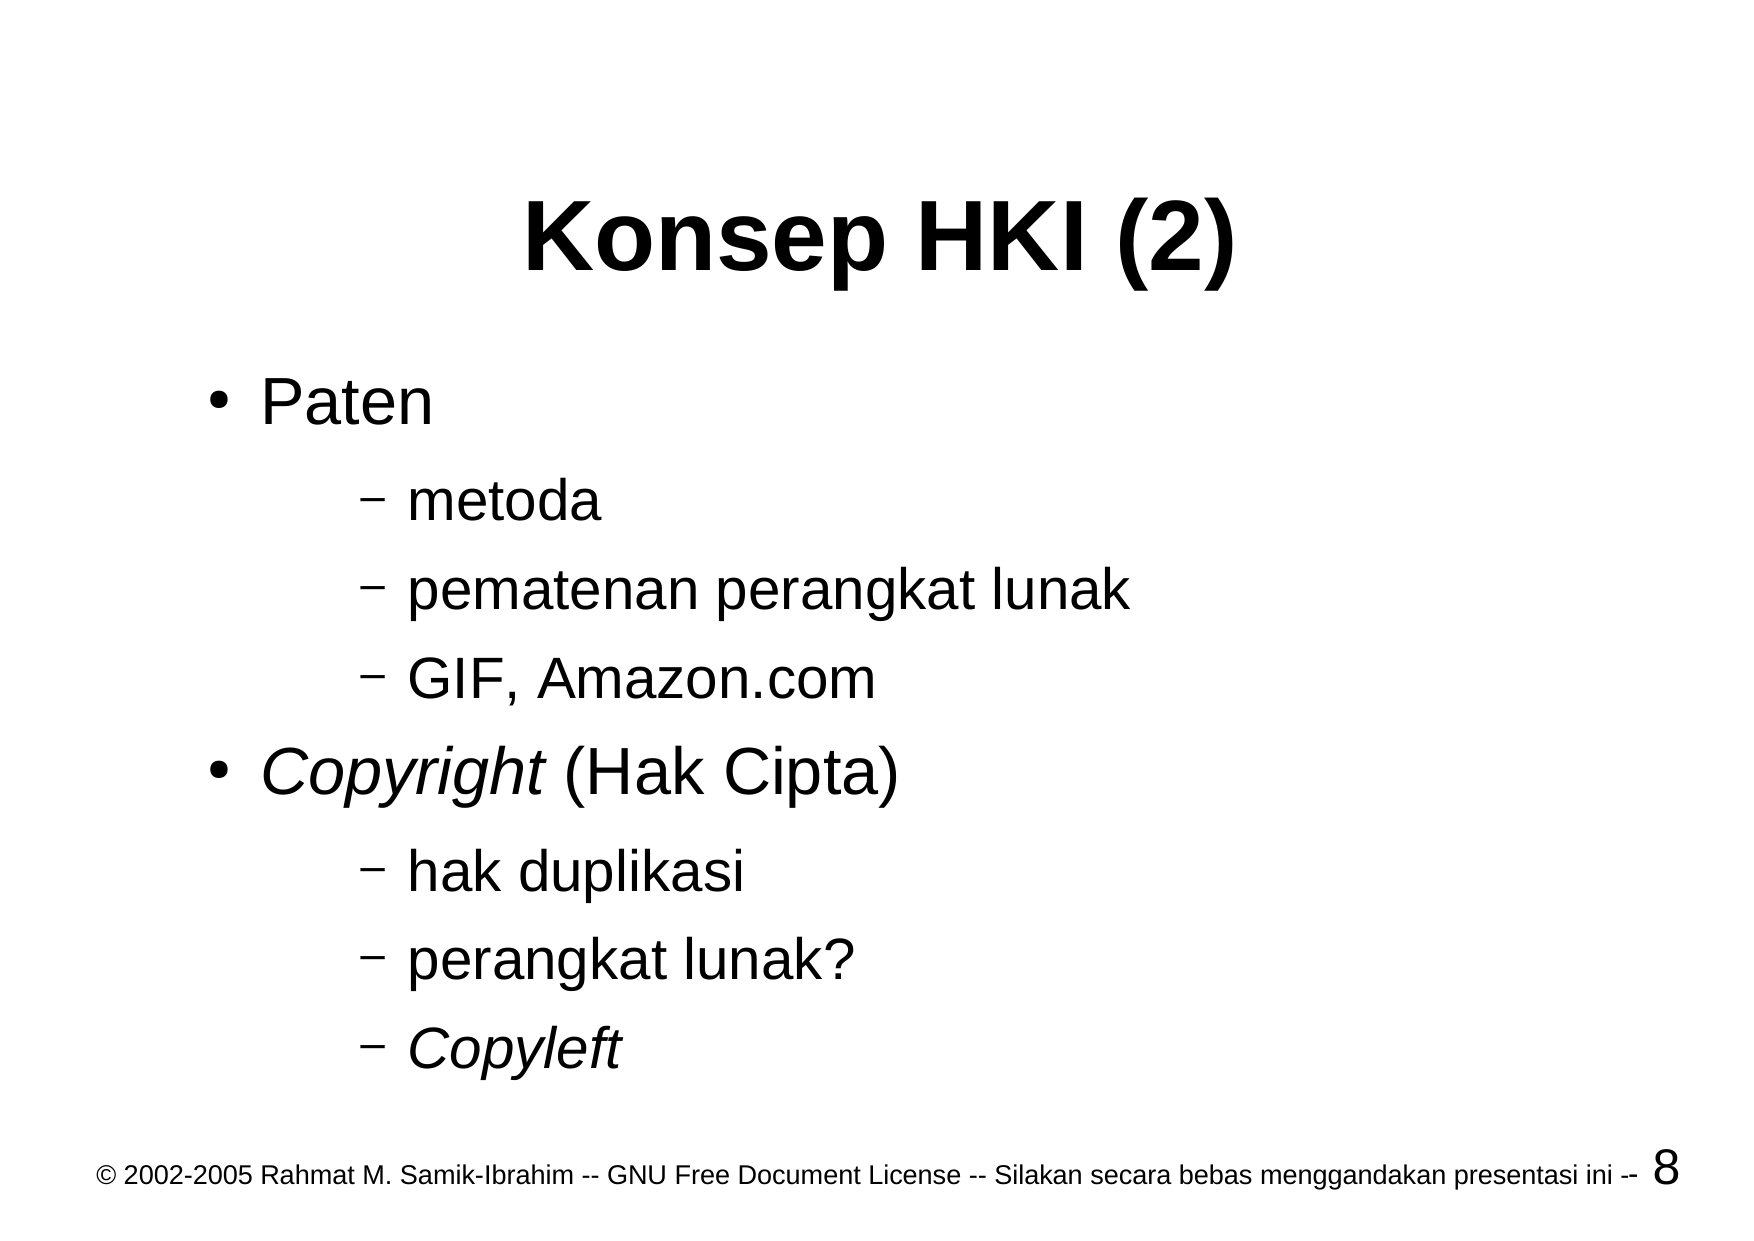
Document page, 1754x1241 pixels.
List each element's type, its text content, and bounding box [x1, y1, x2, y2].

list Paten metoda pematenan perangkat lunak GIF, Amazon.com Copyright (Hak Cipta) hak duplikasi perangkat lunak? Copyleft [171, 363, 1589, 1134]
title Konsep HKI (2) [171, 139, 1589, 332]
